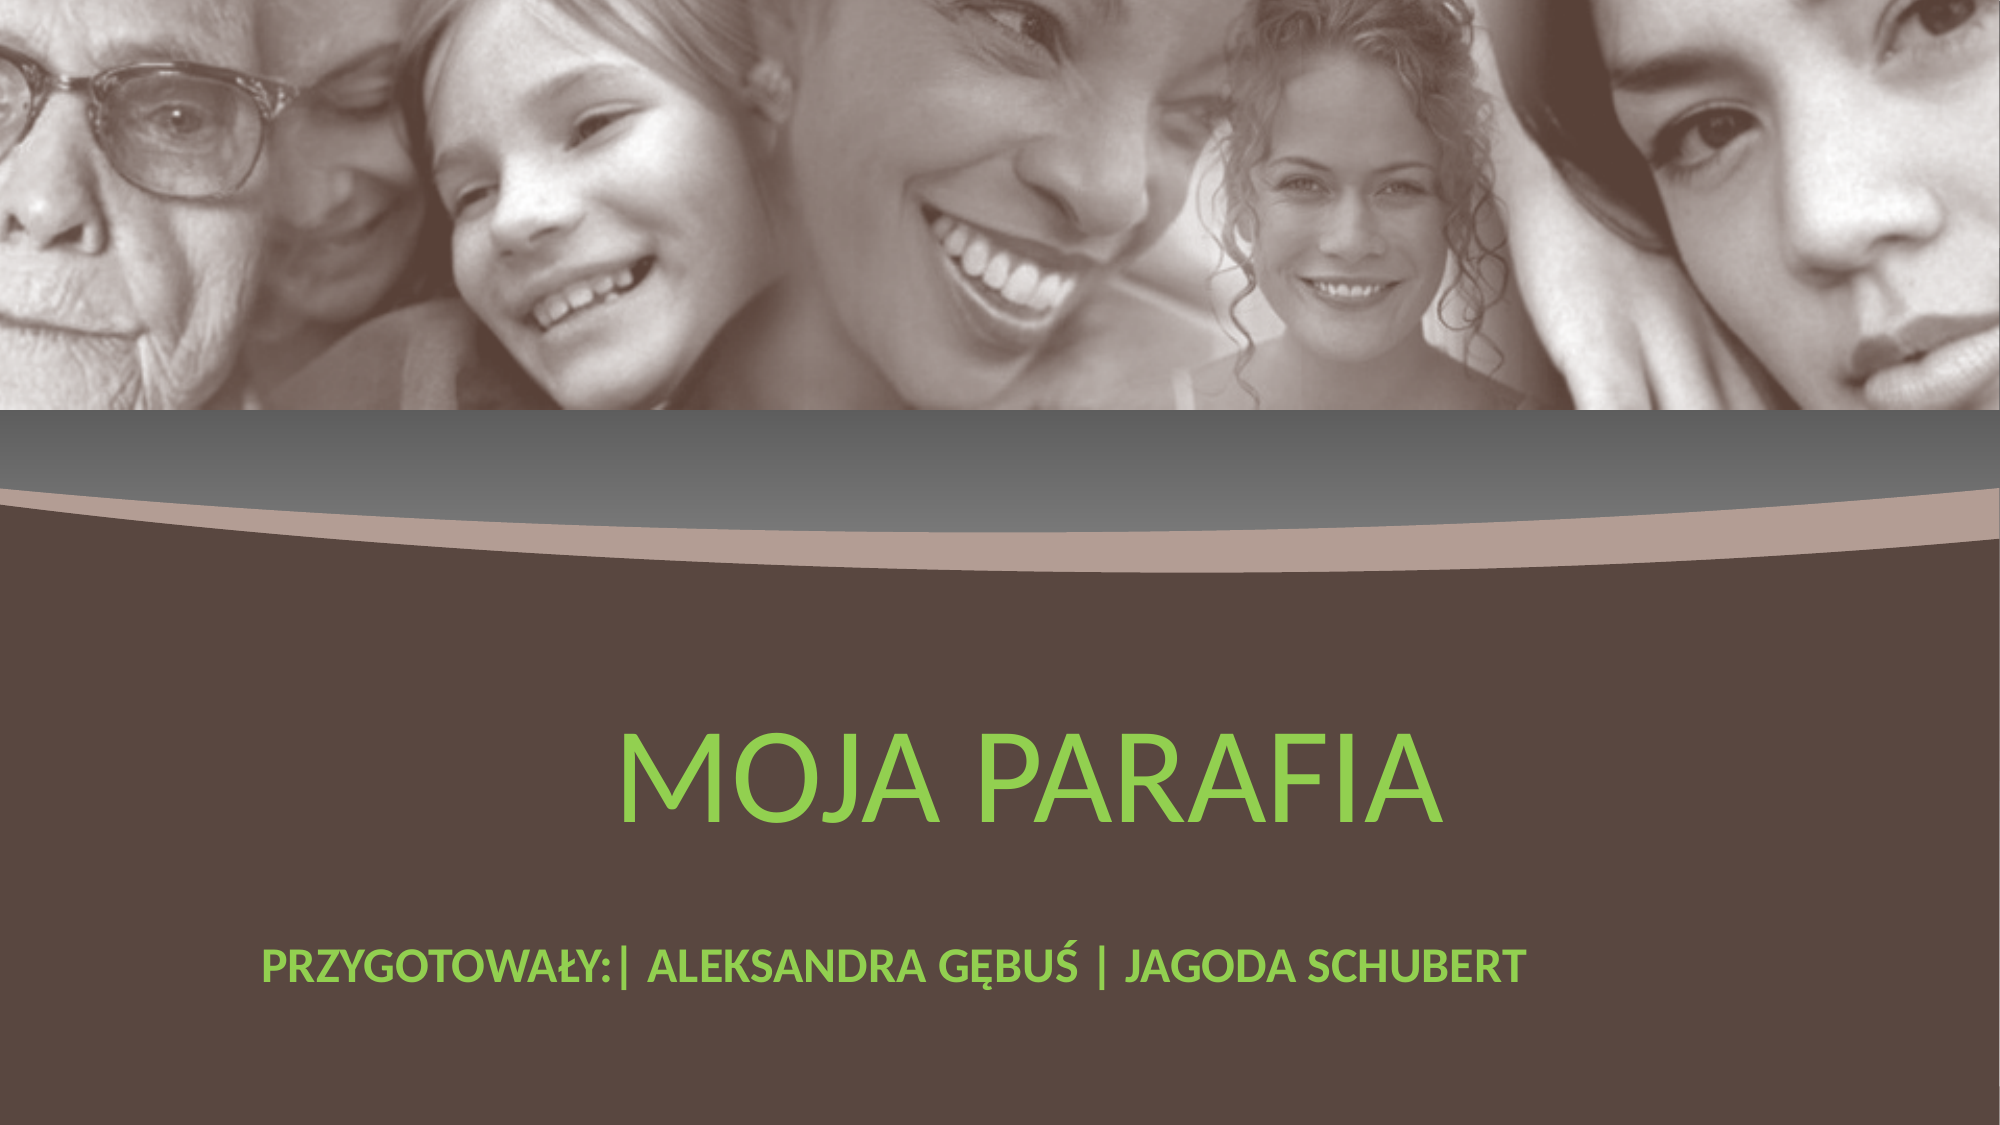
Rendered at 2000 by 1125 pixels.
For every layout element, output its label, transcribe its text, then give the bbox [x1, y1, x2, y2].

picture [0, 0, 2000, 410]
title MOJA PARAFIA [172, 597, 1886, 858]
subtitle PRZYGOTOWAŁY:| ALEKSANDRA GĘBUŚ | JAGODA SCHUBERT [246, 924, 1721, 1024]
